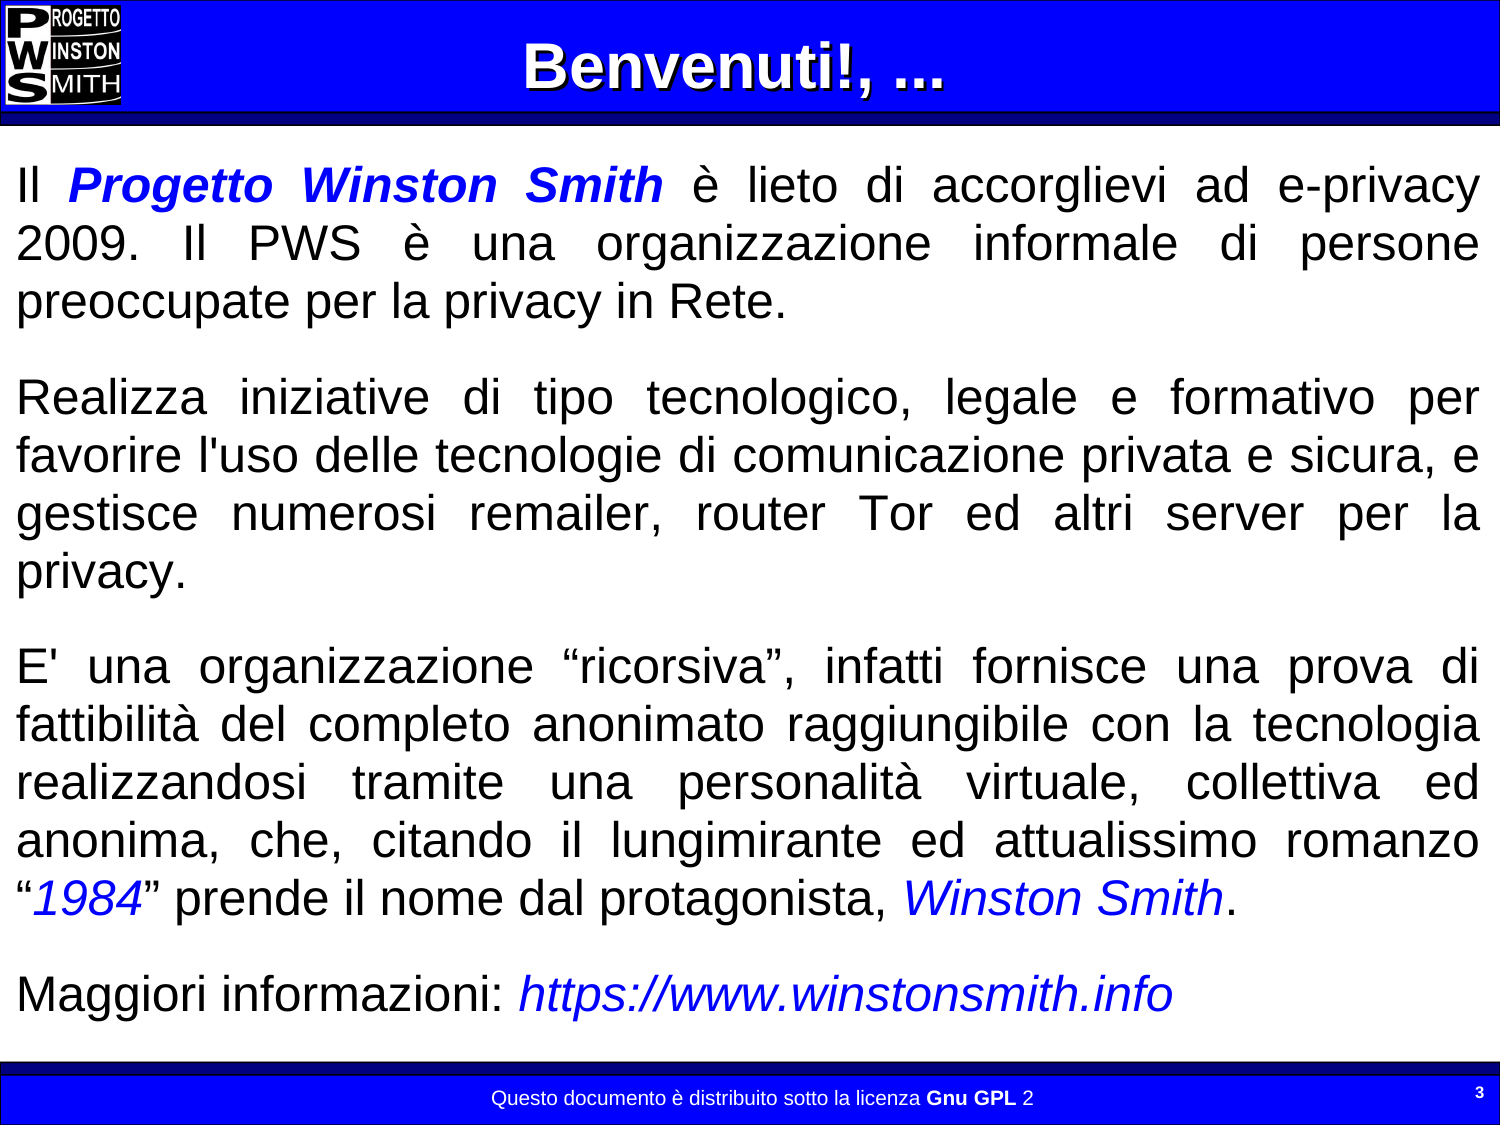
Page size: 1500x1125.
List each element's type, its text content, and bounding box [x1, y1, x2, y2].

text_box Benvenuti!, ... [177, 18, 1293, 110]
picture [5, 5, 121, 105]
text_box Il Progetto Winston Smith è lieto di accorglievi ad e-privacy 2009. Il PWS è una organizzazione informale di persone preoccupate per la privacy in Rete. Realizza iniziative di tipo tecnologico, legale e formativo per favorire l'uso delle tecnologie di comunicazione privata e sicura, e gestisce numerosi remailer, router Tor ed altri server per la privacy. E' una organizzazione “ricorsiva”, infatti fornisce una prova di fattibilità del completo anonimato raggiungibile con la tecnologia realizzandosi tramite una personalità virtuale, collettiva ed anonima, che, citando il lungimirante ed attualissimo romanzo “1984” prende il nome dal protagonista, Winston Smith. Maggiori informazioni: https://www.winstonsmith.info [0, 147, 1497, 1030]
